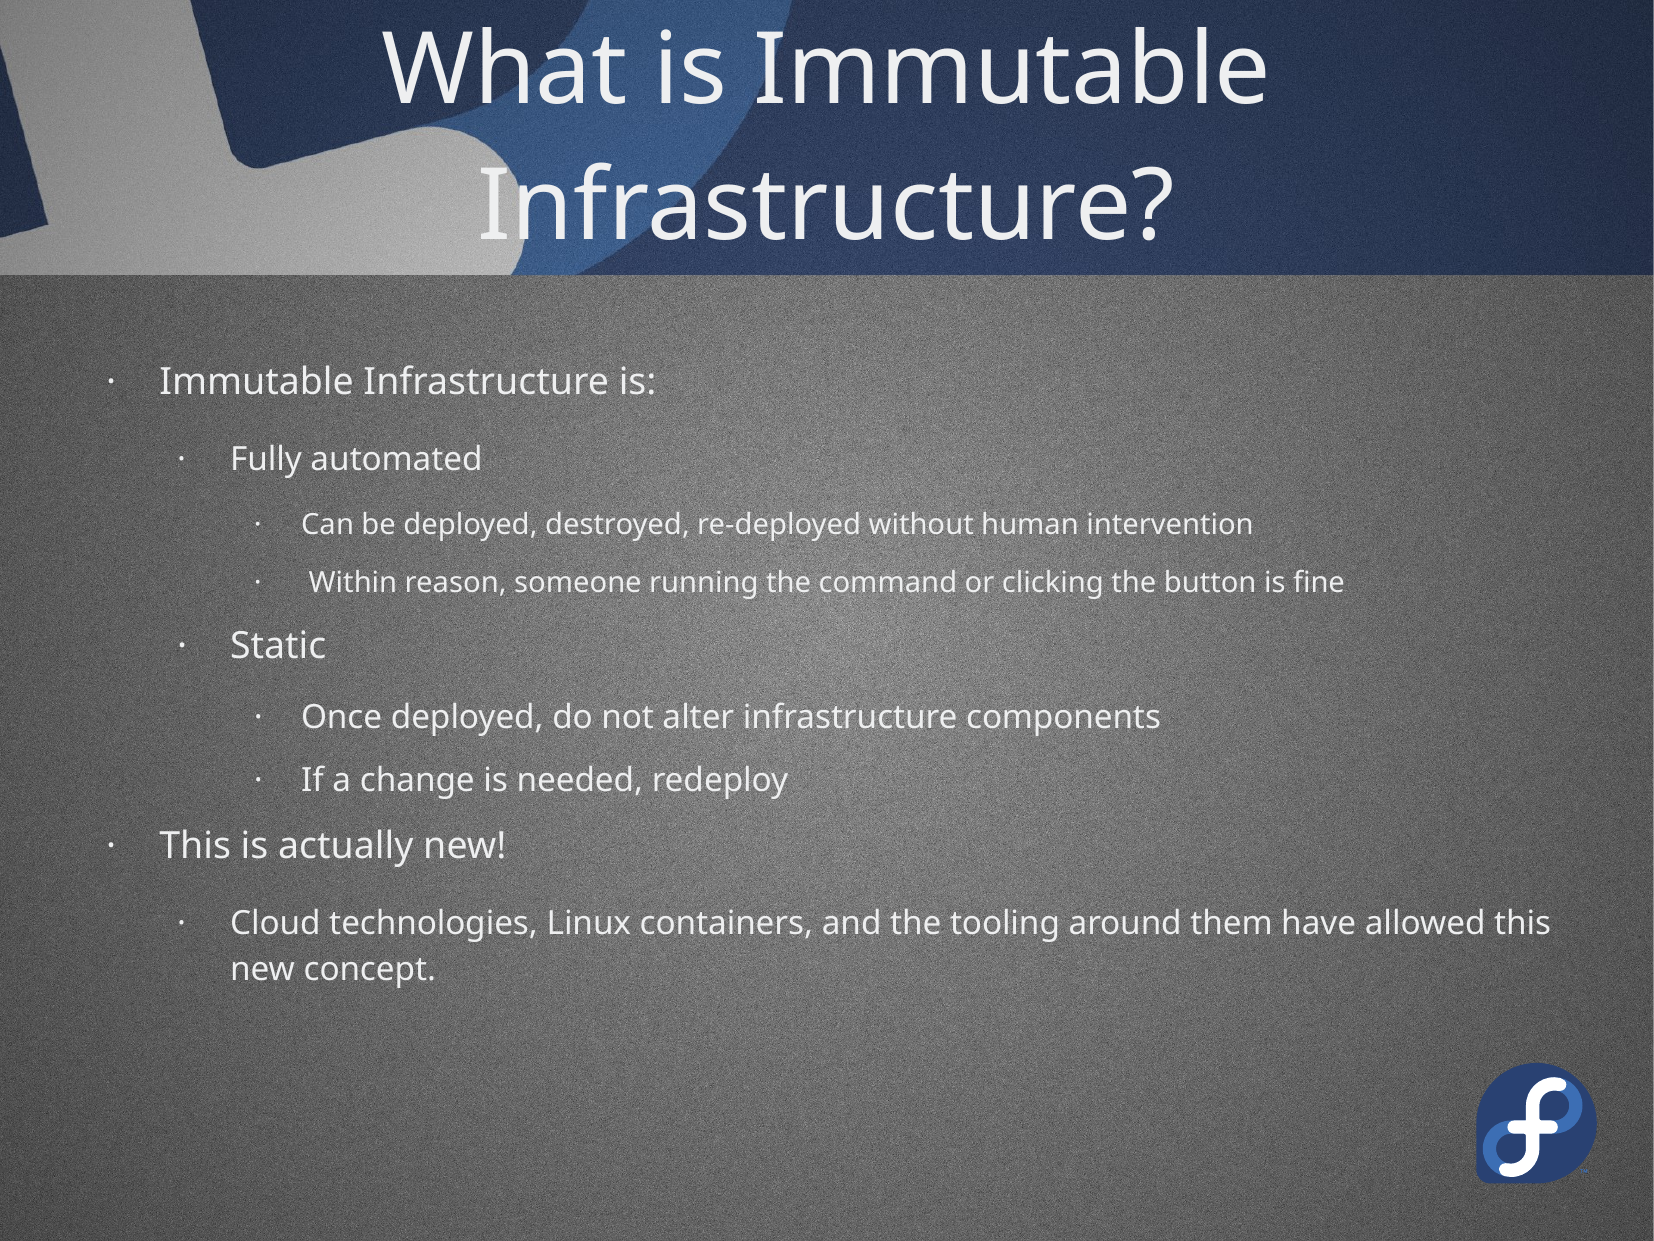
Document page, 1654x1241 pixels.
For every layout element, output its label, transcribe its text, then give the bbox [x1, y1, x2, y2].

list Immutable Infrastructure is: Fully automated Can be deployed, destroyed, re-deployed without human intervention Within reason, someone running the command or clicking the button is fine Static Once deployed, do not alter infrastructure components If a change is needed, redeploy This is actually new! Cloud technologies, Linux containers, and the tooling around them have allowed this new concept. [88, 354, 1565, 1063]
title What is Immutable Infrastructure? [88, 29, 1565, 237]
picture [0, 0, 1654, 1241]
